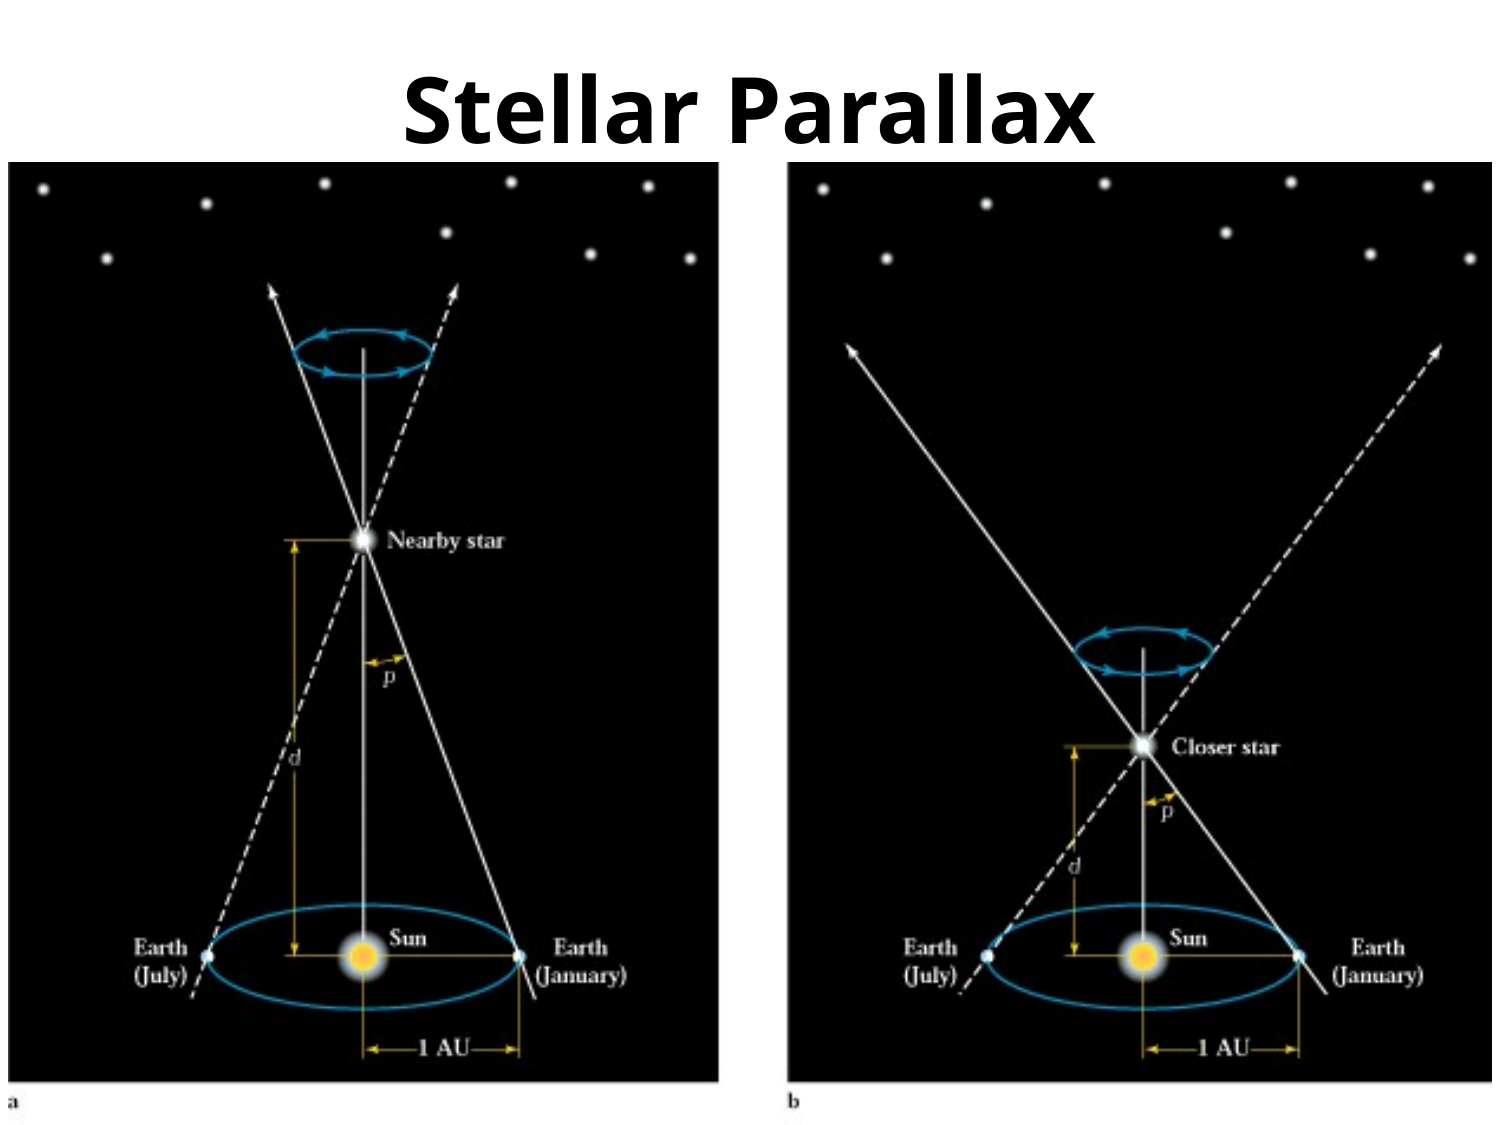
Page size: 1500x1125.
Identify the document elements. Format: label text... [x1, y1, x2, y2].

title Stellar Parallax [30, 55, 1471, 163]
picture [8, 162, 1492, 1125]
